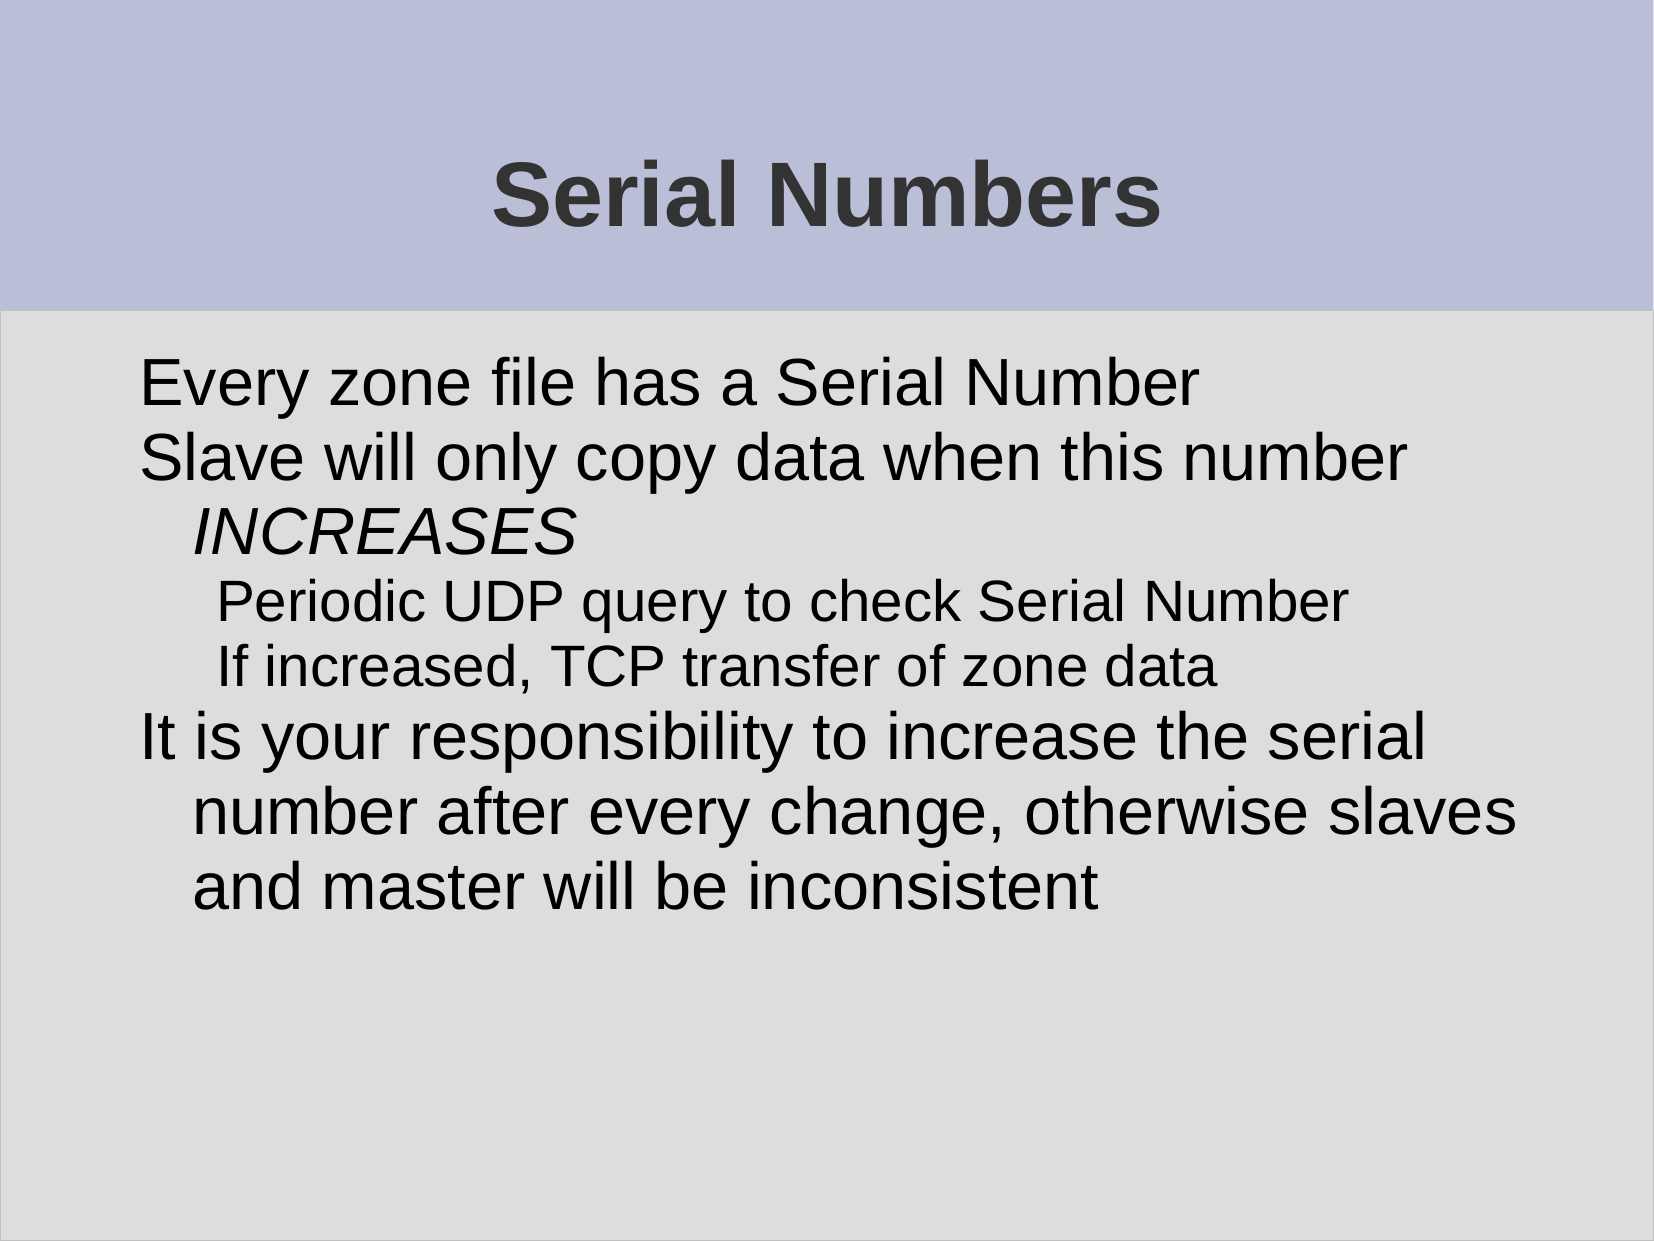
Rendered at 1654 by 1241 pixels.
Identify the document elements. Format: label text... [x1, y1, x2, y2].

list Every zone file has a Serial Number Slave will only copy data when this number INCREASES Periodic UDP query to check Serial Number If increased, TCP transfer of zone data It is your responsibility to increase the serial number after every change, otherwise slaves and master will be inconsistent [121, 344, 1534, 1127]
title Serial Numbers [121, 91, 1534, 299]
